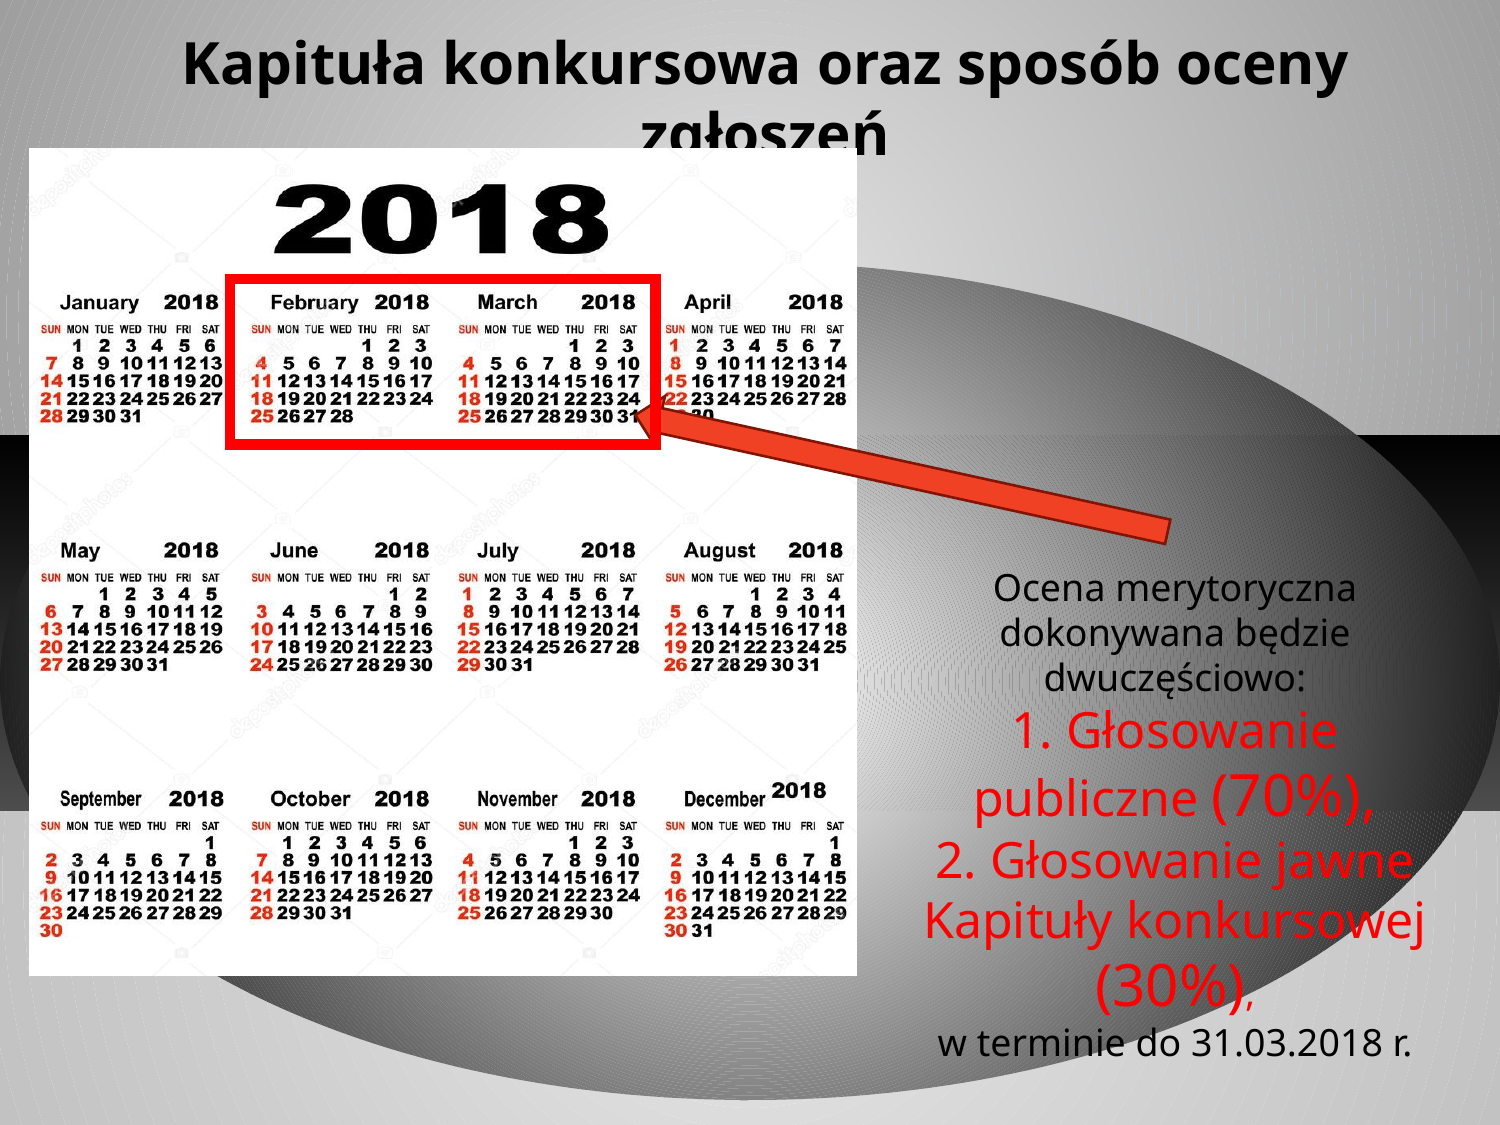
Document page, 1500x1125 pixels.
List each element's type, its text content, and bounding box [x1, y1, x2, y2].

picture [235, 284, 650, 439]
text_box [661, 396, 1171, 544]
title Kapituła konkursowa oraz sposób oceny zgłoszeń [17, 19, 1483, 185]
text_box [635, 405, 650, 439]
text_box Ocena merytoryczna dokonywana będzie dwuczęściowo: 1. Głosowanie publiczne (70%), 2. Głosowanie jawne Kapituły konkursowej (30%), w terminie do 31.03.2018 r. [880, 556, 1471, 1071]
picture [29, 149, 857, 976]
